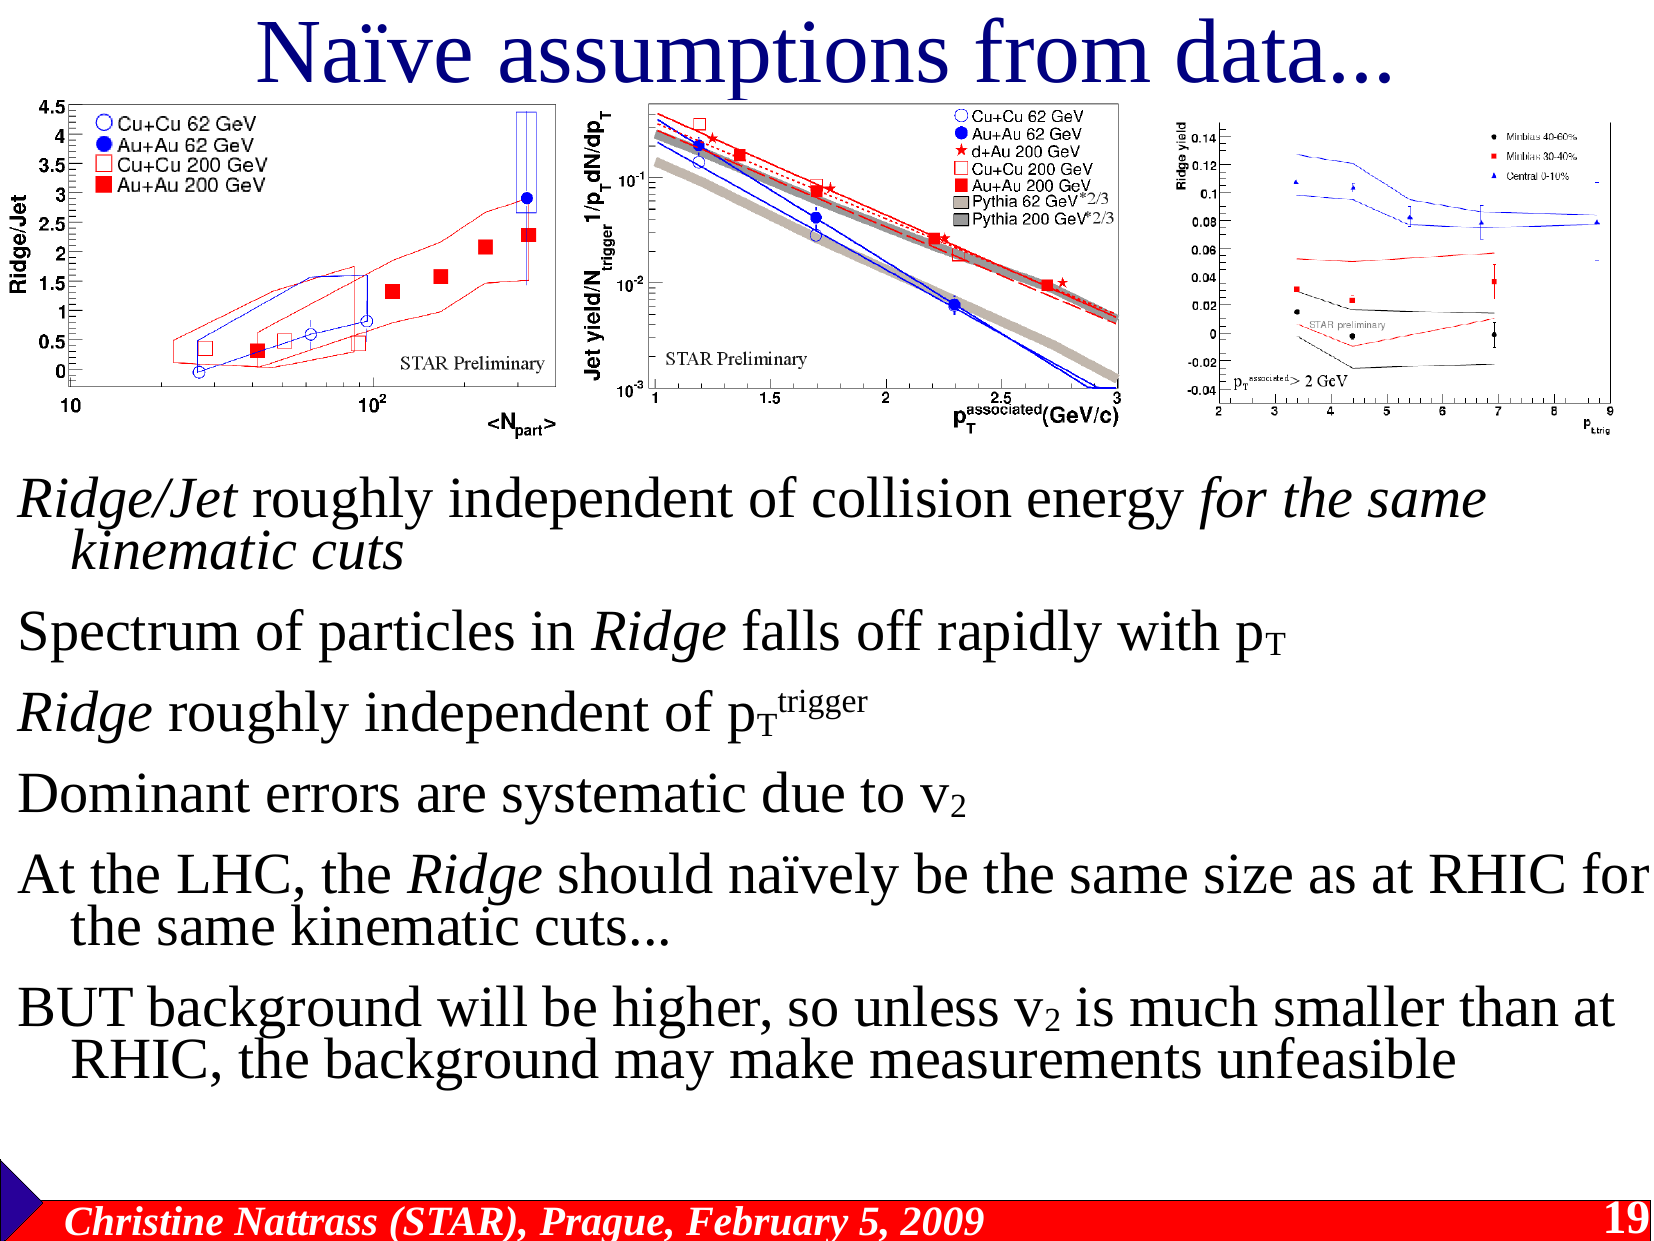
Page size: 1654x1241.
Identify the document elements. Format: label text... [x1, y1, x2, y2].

text_box 19 [1552, 1183, 1654, 1241]
picture [1171, 93, 1630, 439]
picture [577, 100, 1131, 446]
title Naïve assumptions from data... [82, 1, 1571, 103]
list Ridge/Jet roughly independent of collision energy for the same kinematic cuts Spectrum of particles in Ridge falls off rapidly with pT Ridge roughly independent of pTtrigger Dominant errors are systematic due to v2 At the LHC, the Ridge should naïvely be the same size as at RHIC for the same kinematic cuts... BUT background will be higher, so unless v2 is much smaller than at RHIC, the background may make measurements unfeasible [0, 476, 1654, 1163]
picture [2, 97, 557, 443]
